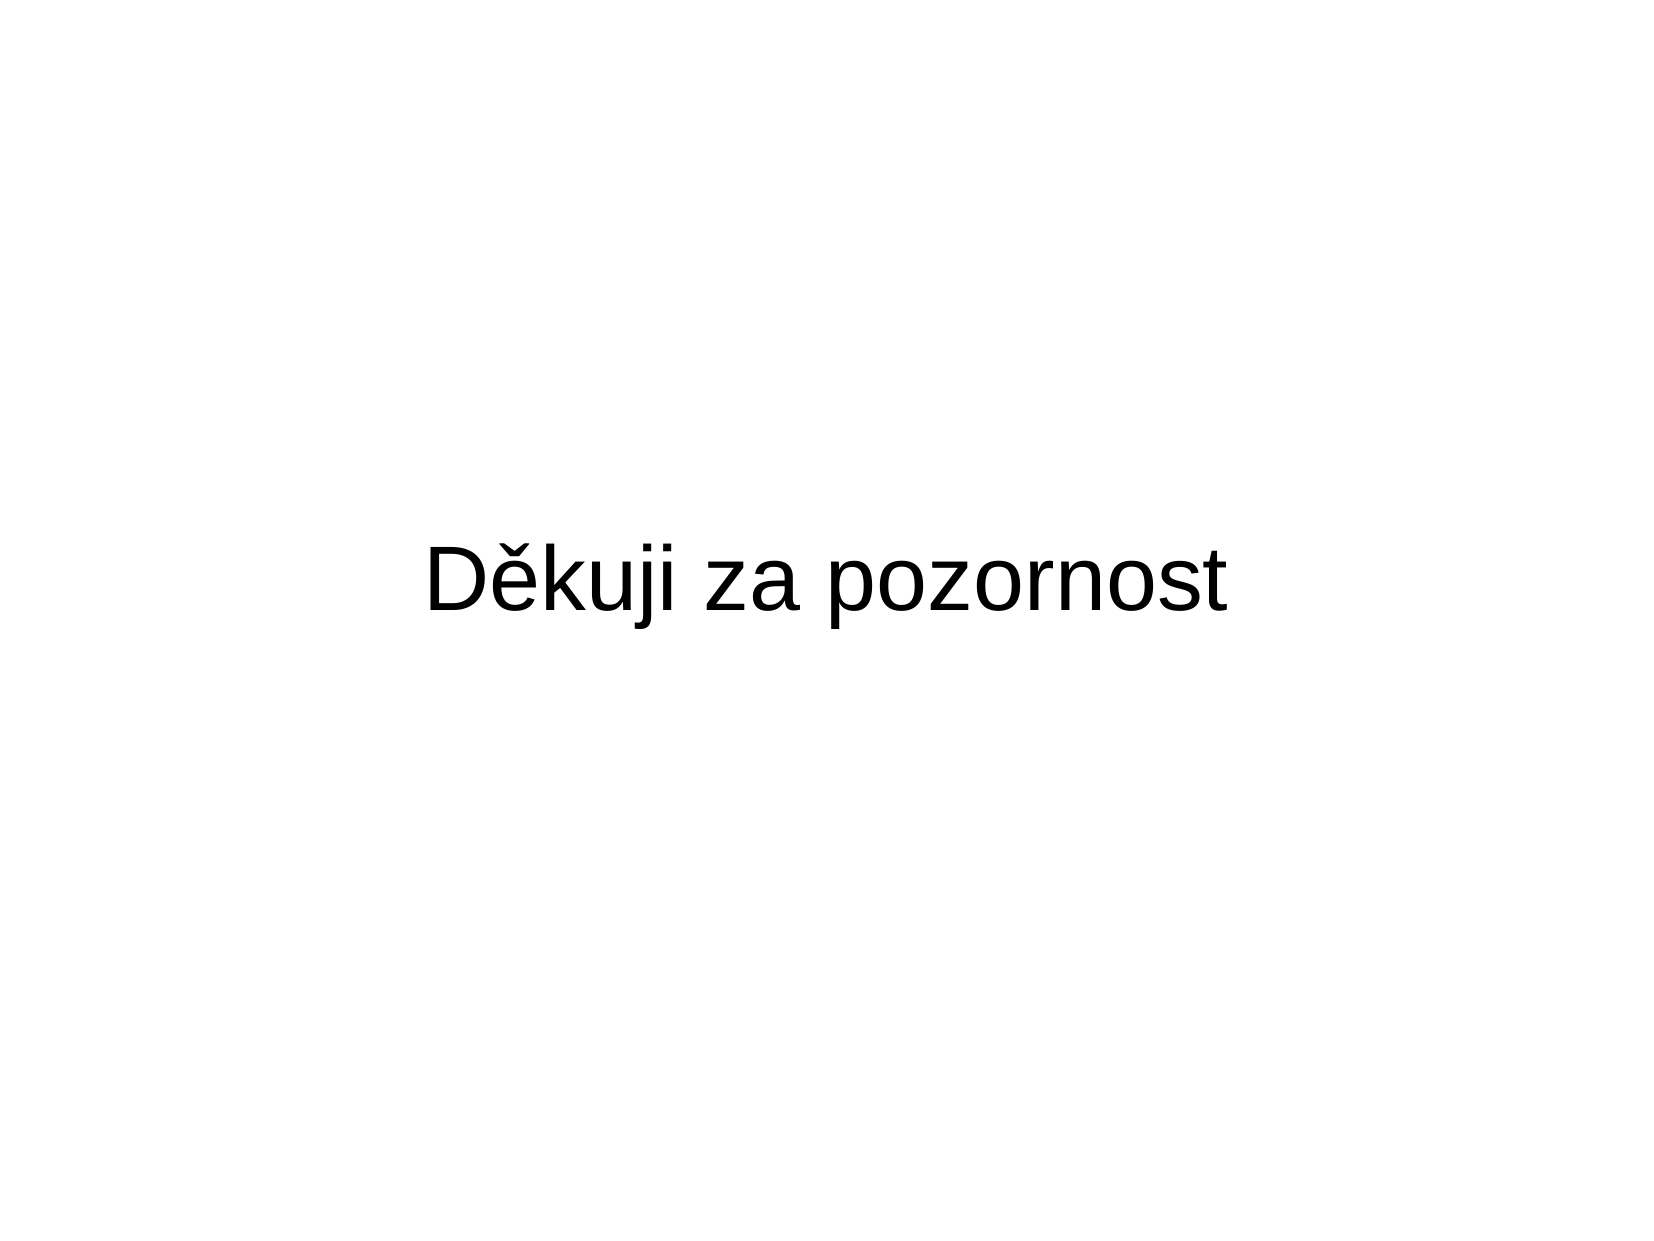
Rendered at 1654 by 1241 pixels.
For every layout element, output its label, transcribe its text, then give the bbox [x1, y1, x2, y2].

subtitle Děkuji za pozornost [82, 49, 1571, 1109]
